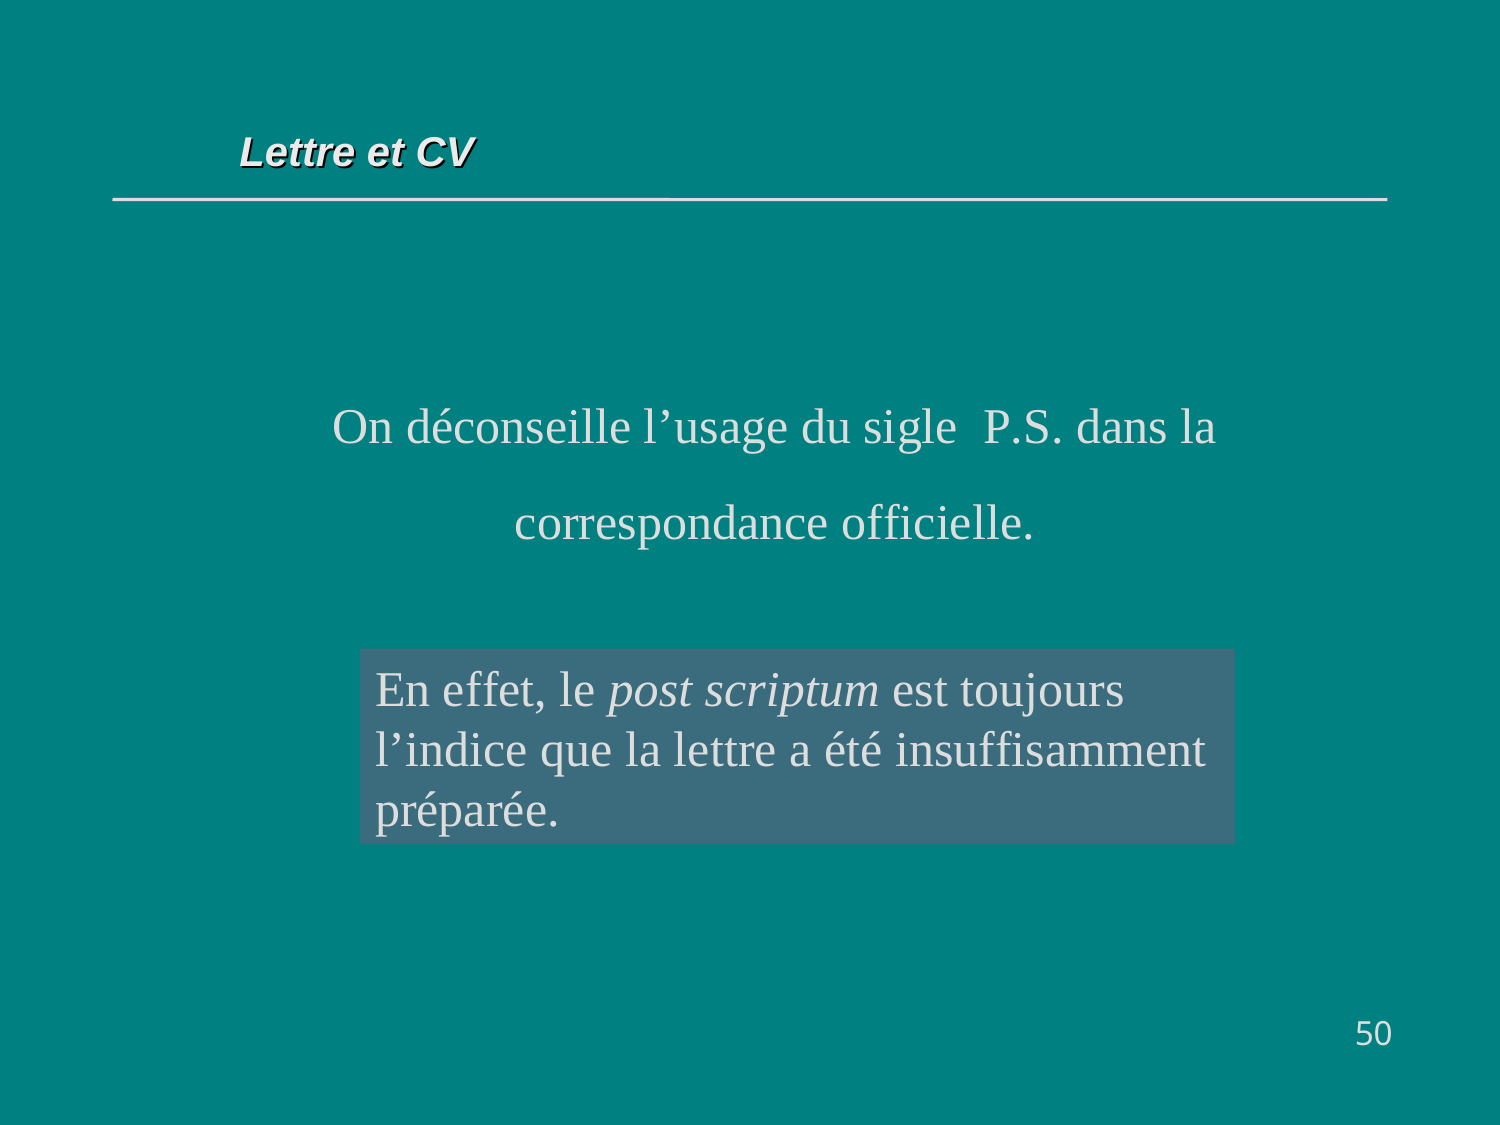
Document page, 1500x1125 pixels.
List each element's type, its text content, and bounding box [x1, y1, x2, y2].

text_box On déconseille l’usage du sigle P.S. dans la correspondance officielle. V/F [174, 349, 1376, 738]
text_box Lettre et CV [224, 116, 489, 183]
text_box En effet, le post scriptum est toujours l’indice que la lettre a été insuffisamment préparée. [360, 648, 1236, 845]
